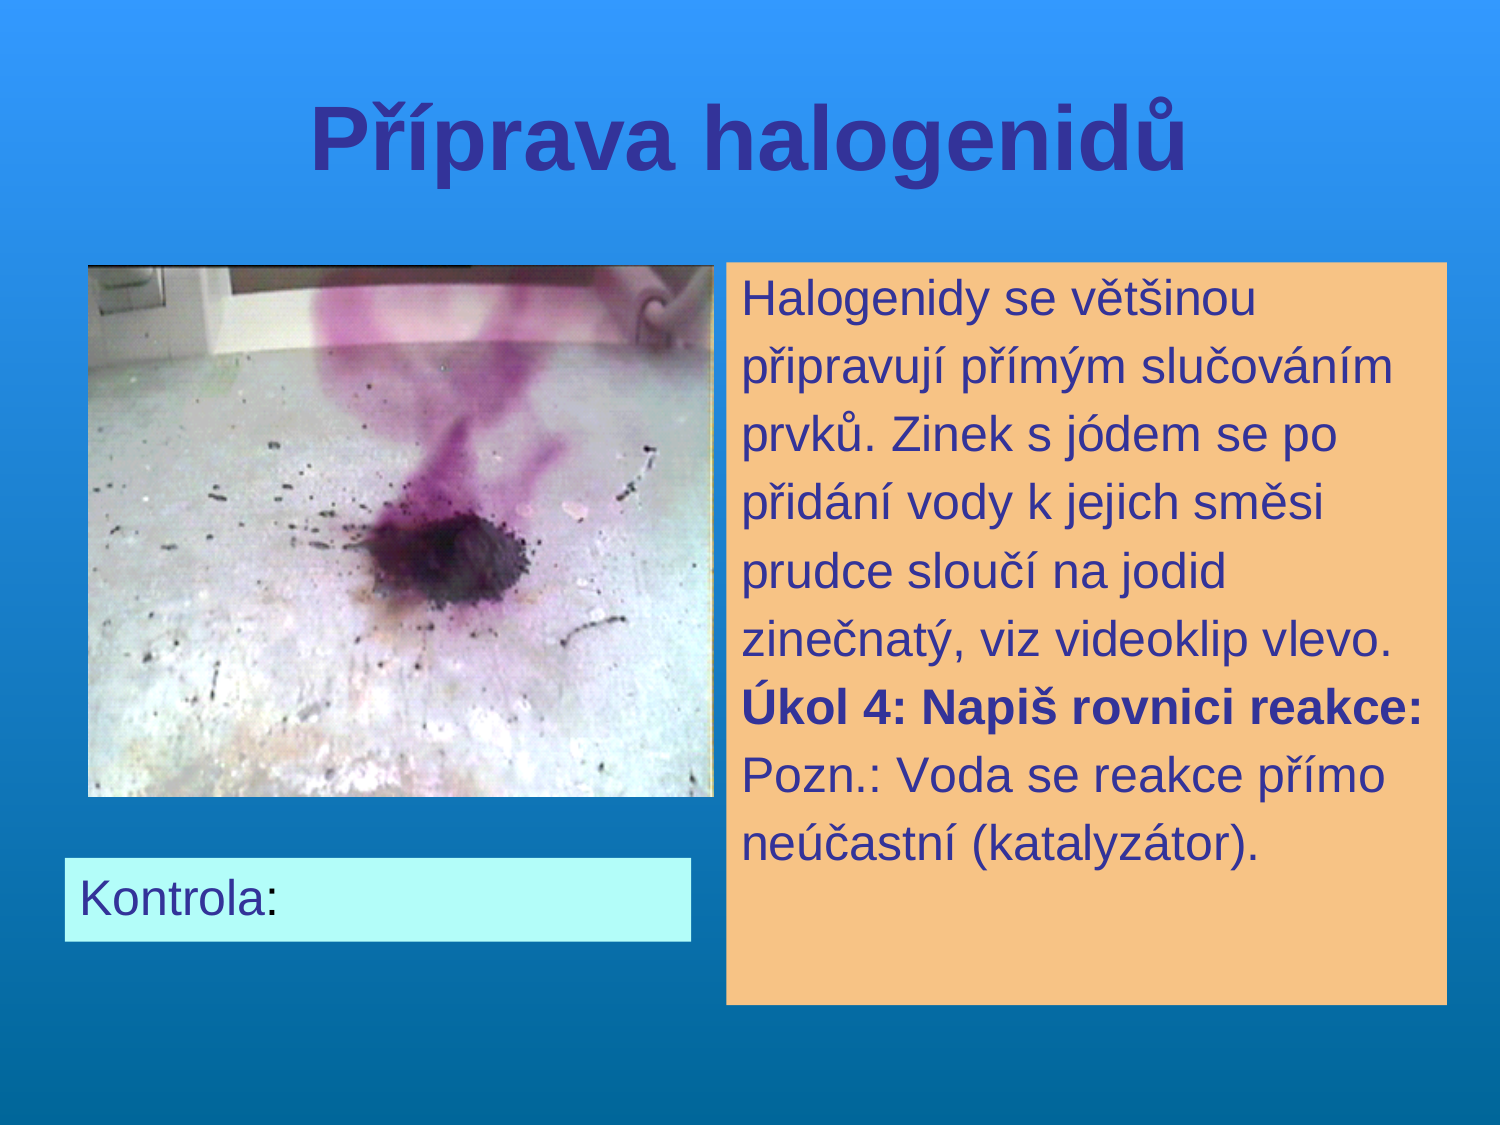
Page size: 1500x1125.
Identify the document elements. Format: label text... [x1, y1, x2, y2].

text_box Kontrola: Zn + I2 → ZnI2 [64, 857, 692, 942]
title Příprava halogenidů [75, 45, 1426, 233]
list Halogenidy se většinou připravují přímým slučováním prvků. Zinek s jódem se po přidání vody k jejich směsi prudce sloučí na jodid zinečnatý, viz videoklip vlevo. Úkol 4: Napiš rovnici reakce: Pozn.: Voda se reakce přímo neúčastní (katalyzátor). [726, 262, 1447, 1006]
picture [88, 265, 714, 797]
